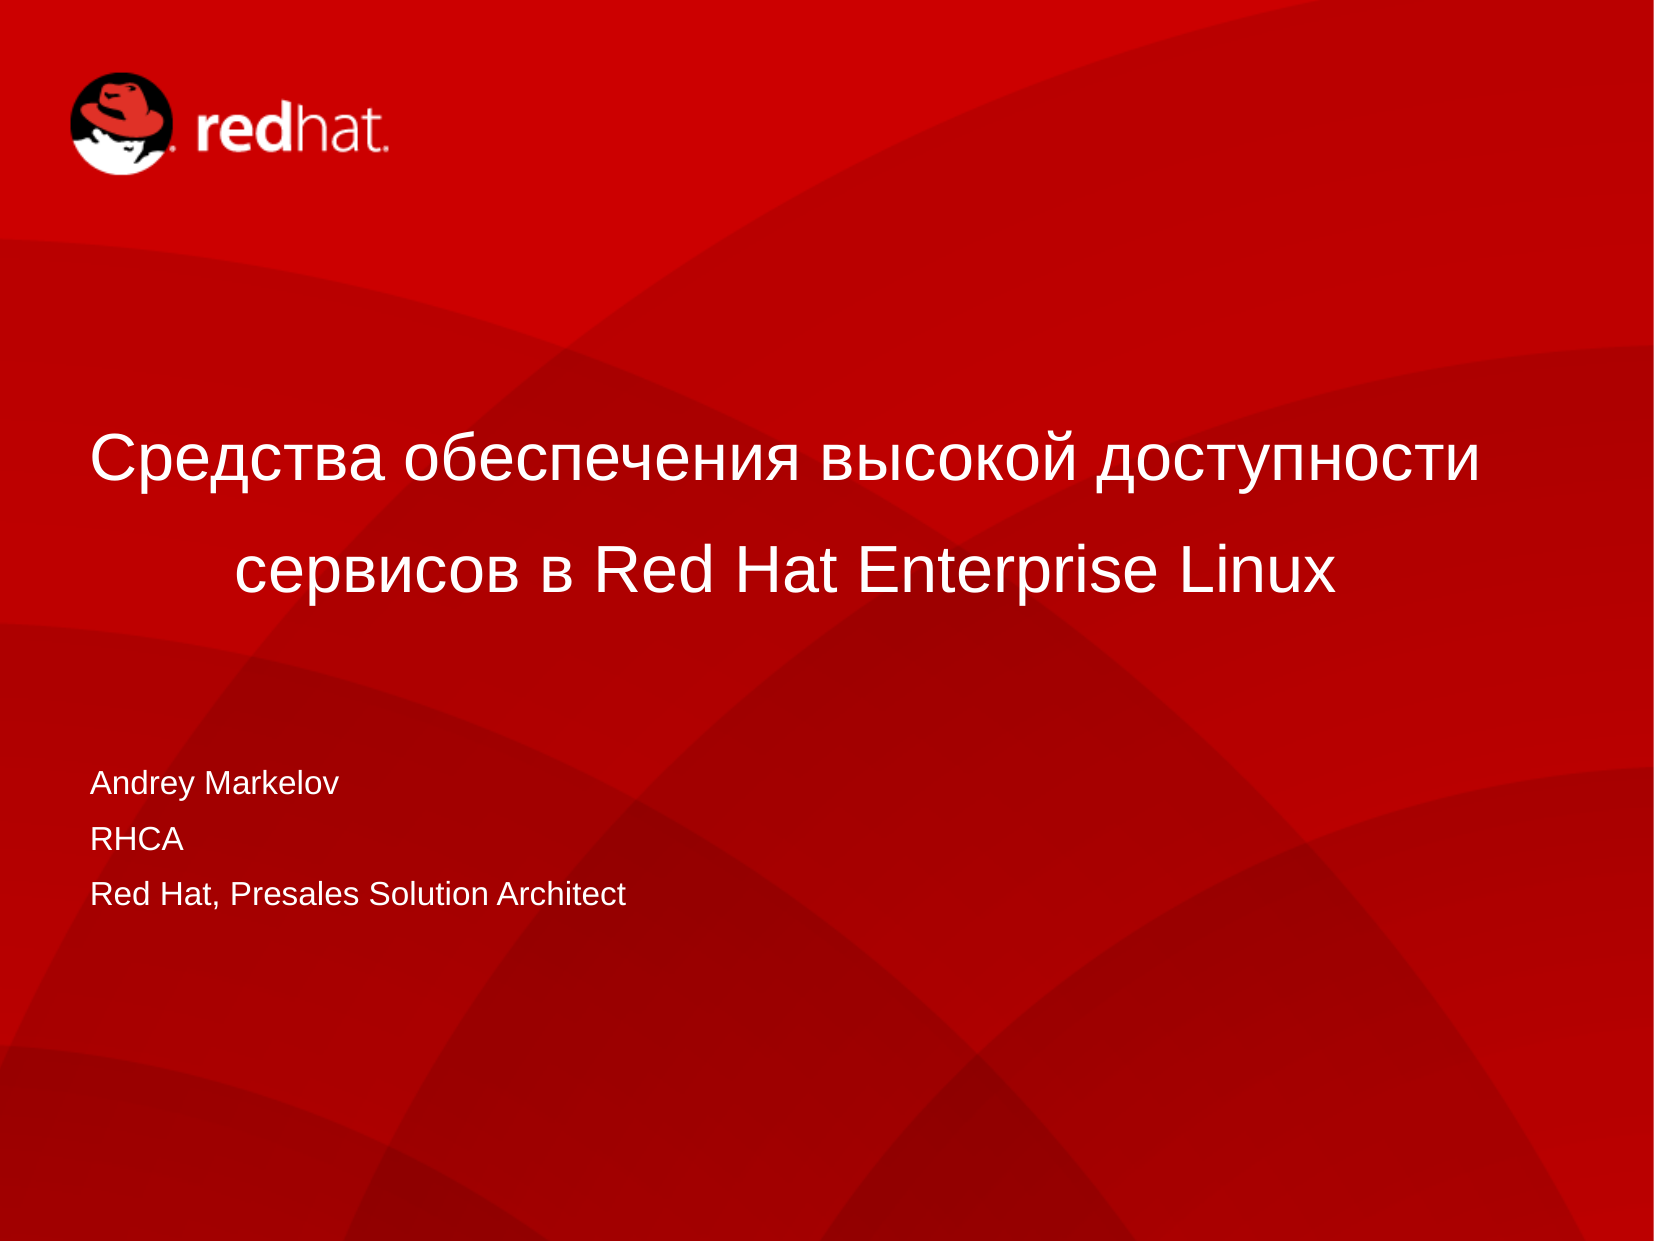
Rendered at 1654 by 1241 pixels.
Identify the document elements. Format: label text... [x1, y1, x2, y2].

text_box Средства обеспечения высокой доступности сервисов в Red Hat Enterprise Linux Andrey Markelov RHCA Red Hat, Presales Solution Architect [75, 375, 1613, 883]
picture [0, 0, 1654, 1241]
